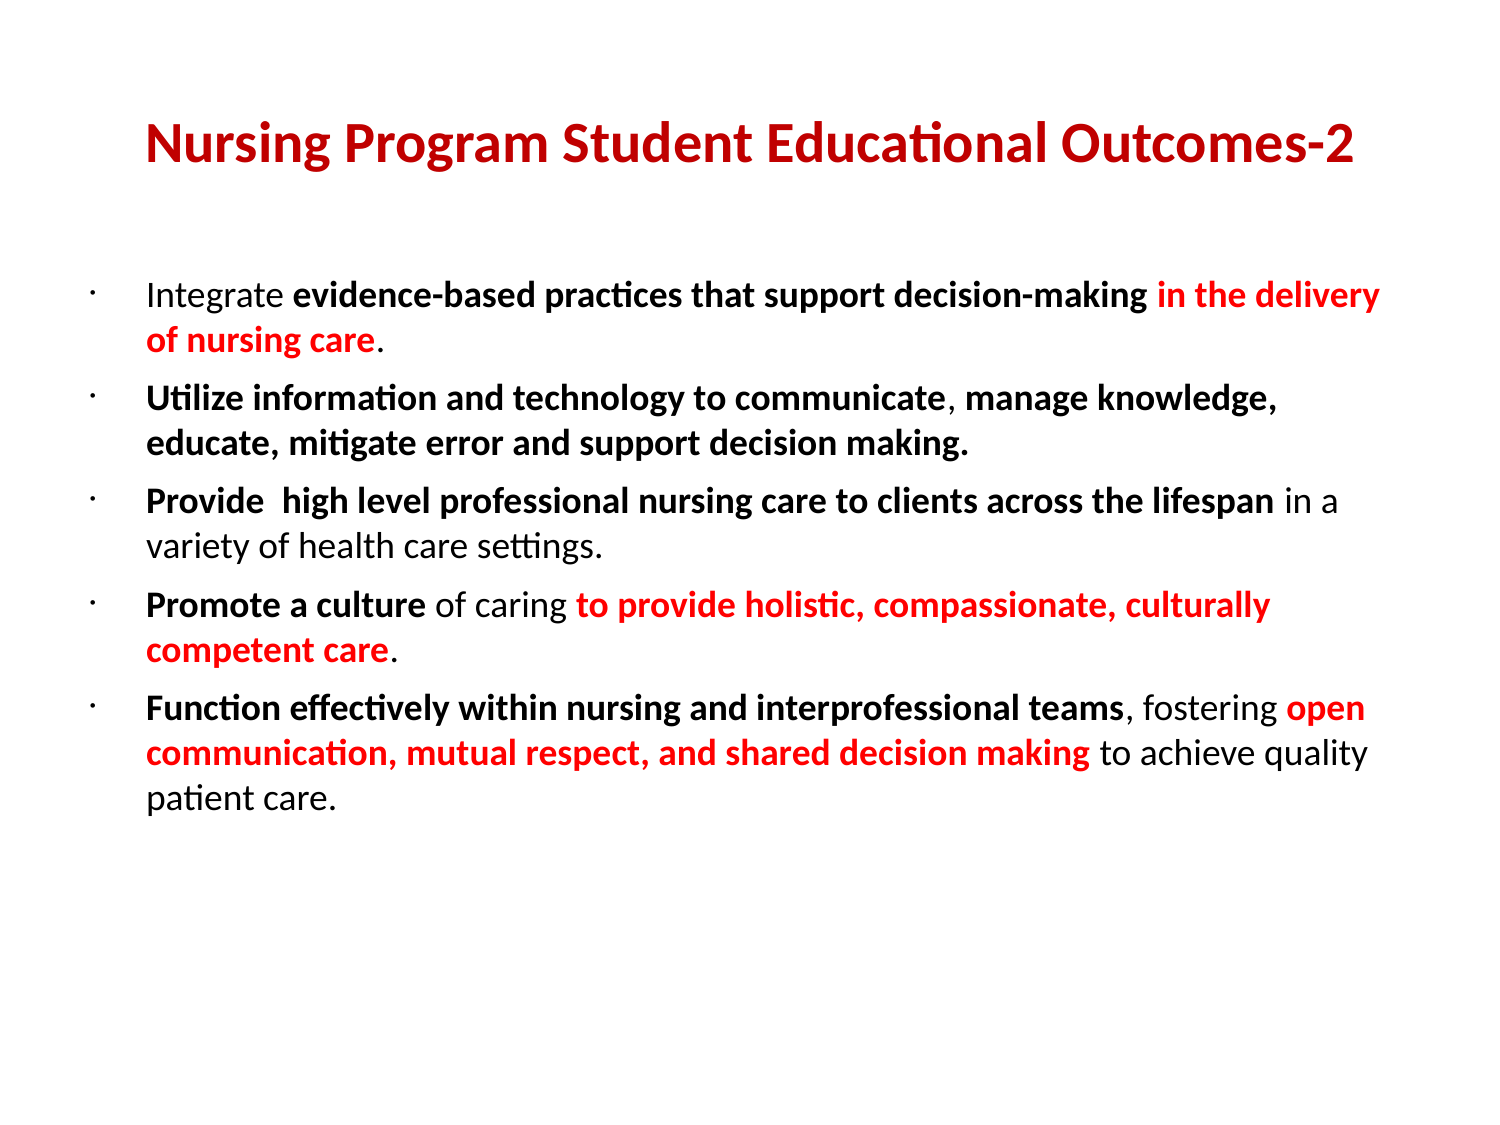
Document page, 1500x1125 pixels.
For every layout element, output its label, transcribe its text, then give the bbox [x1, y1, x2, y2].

list Integrate evidence-based practices that support decision-making in the delivery of nursing care. Utilize information and technology to communicate, manage knowledge, educate, mitigate error and support decision making. Provide high level professional nursing care to clients across the lifespan in a variety of health care settings. Promote a culture of caring to provide holistic, compassionate, culturally competent care. Function effectively within nursing and interprofessional teams, fostering open communication, mutual respect, and shared decision making to achieve quality patient care. [75, 262, 1425, 1005]
title Nursing Program Student Educational Outcomes-2 [75, 45, 1425, 233]
